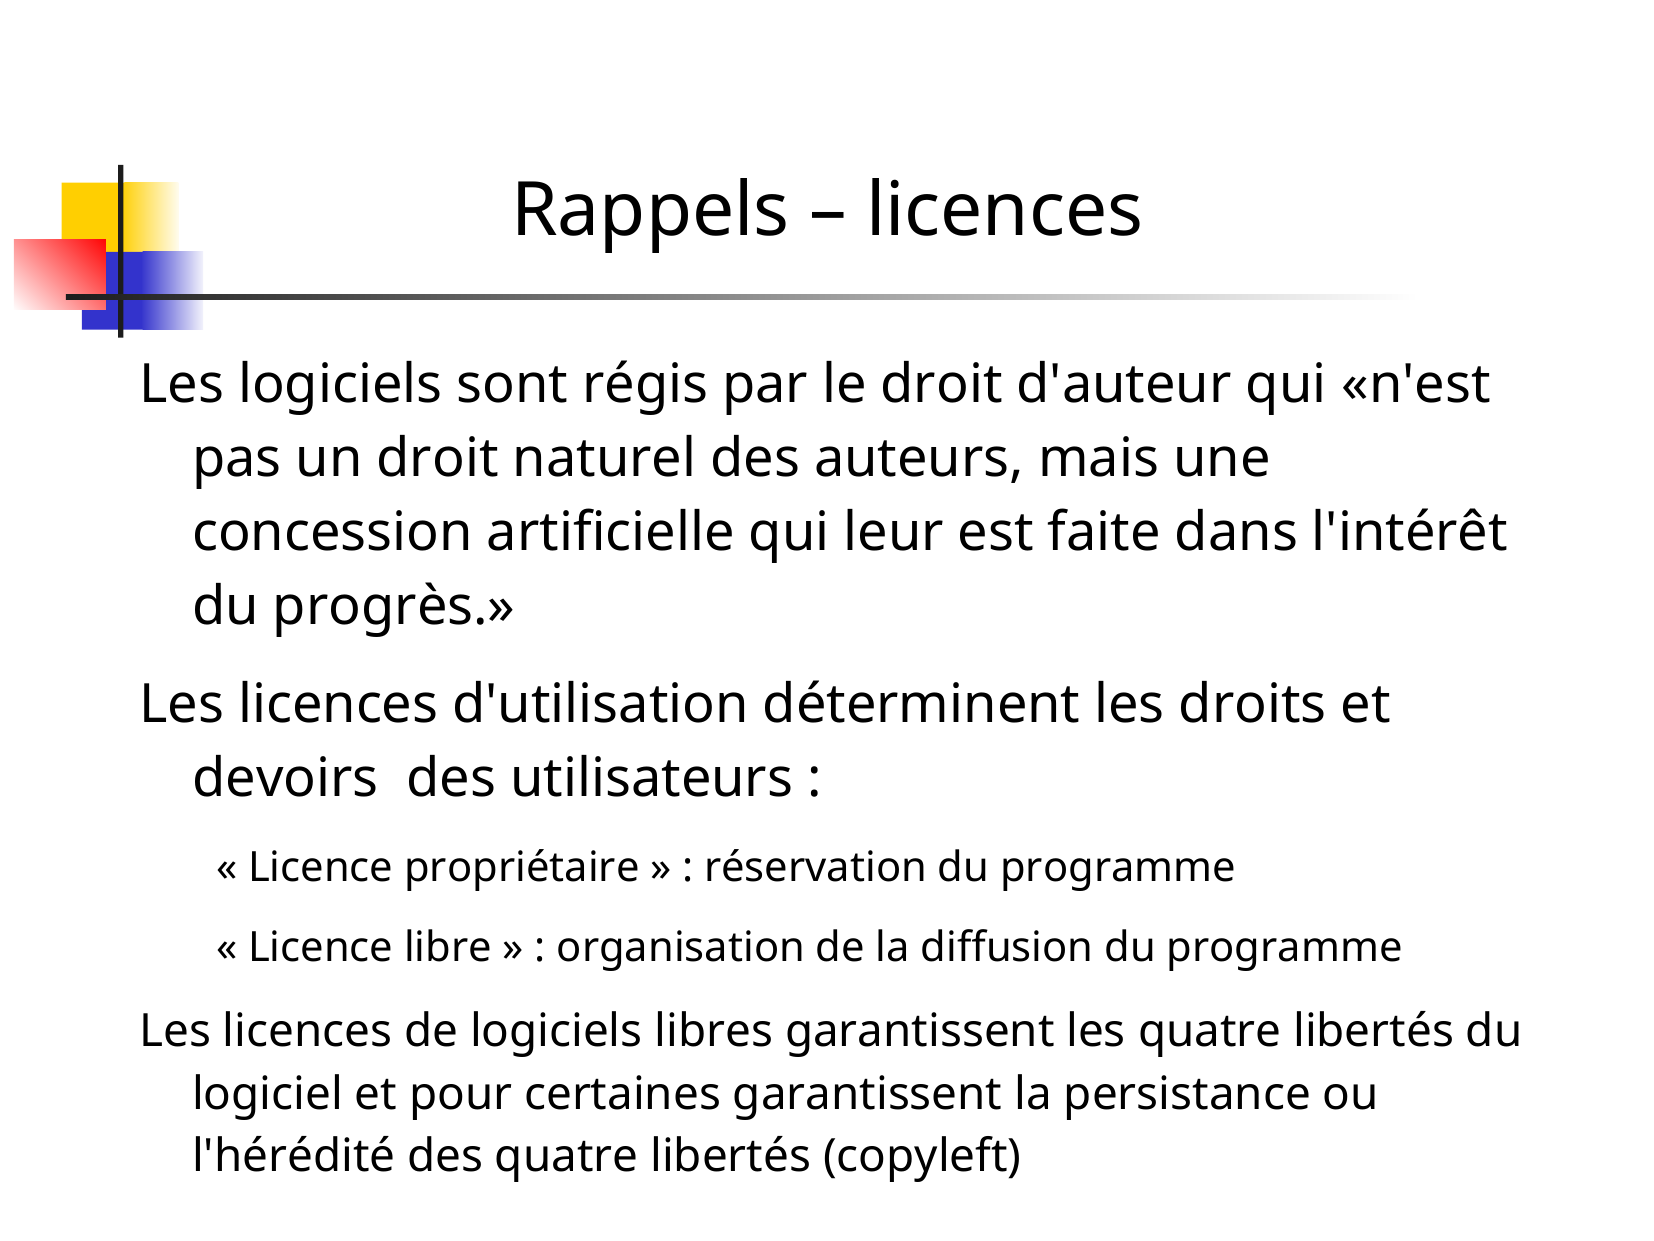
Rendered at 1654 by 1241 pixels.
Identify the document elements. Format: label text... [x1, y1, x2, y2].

list Les logiciels sont régis par le droit d'auteur qui «n'est pas un droit naturel des auteurs, mais une concession artificielle qui leur est faite dans l'intérêt du progrès.» Les licences d'utilisation déterminent les droits et devoirs des utilisateurs : « Licence propriétaire » : réservation du programme « Licence libre » : organisation de la diffusion du programme Les licences de logiciels libres garantissent les quatre libertés du logiciel et pour certaines garantissent la persistance ou l'hérédité des quatre libertés (copyleft) [121, 344, 1534, 1155]
title Rappels – licences [121, 110, 1534, 303]
